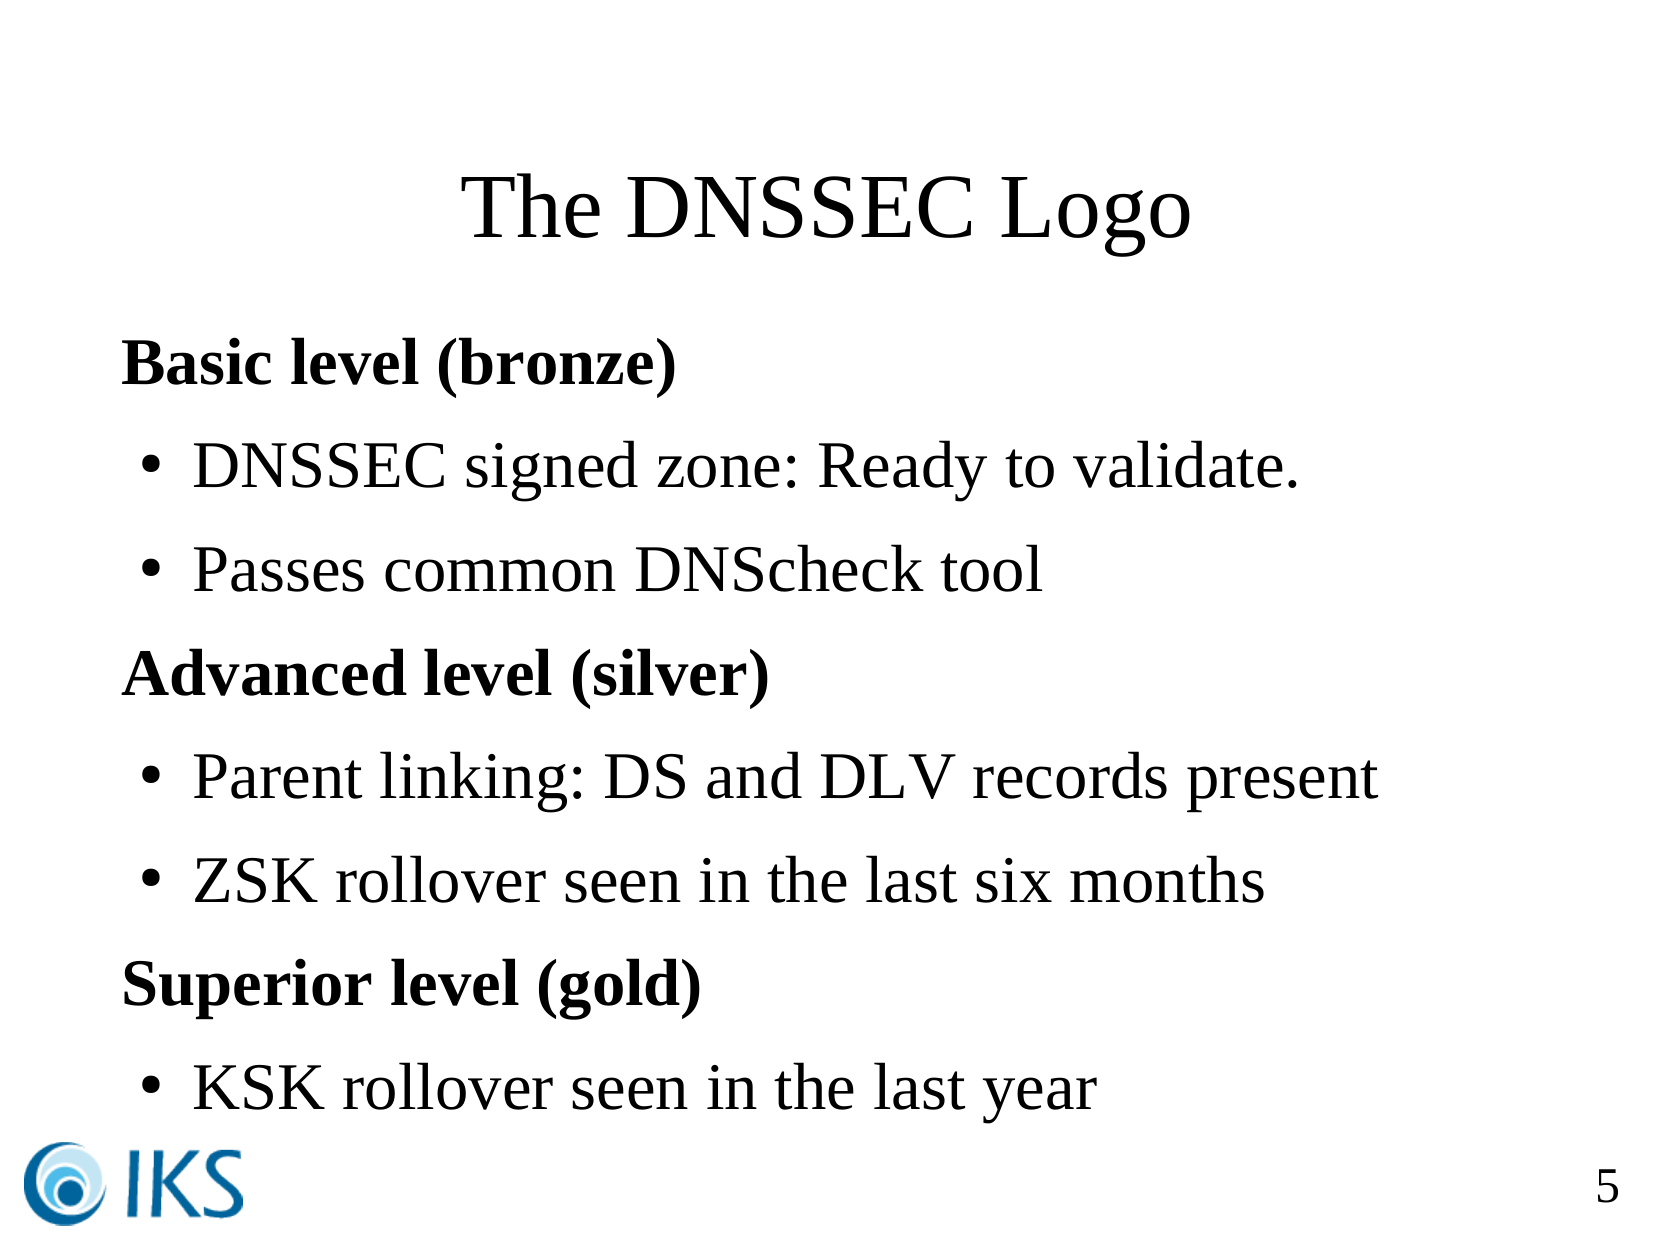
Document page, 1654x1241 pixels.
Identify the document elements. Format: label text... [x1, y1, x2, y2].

list Basic level (bronze) DNSSEC signed zone: Ready to validate. Passes common DNScheck tool Advanced level (silver) Parent linking: DS and DLV records present ZSK rollover seen in the last six months Superior level (gold) KSK rollover seen in the last year [121, 324, 1534, 1144]
picture [24, 1142, 243, 1226]
title The DNSSEC Logo [121, 102, 1534, 311]
